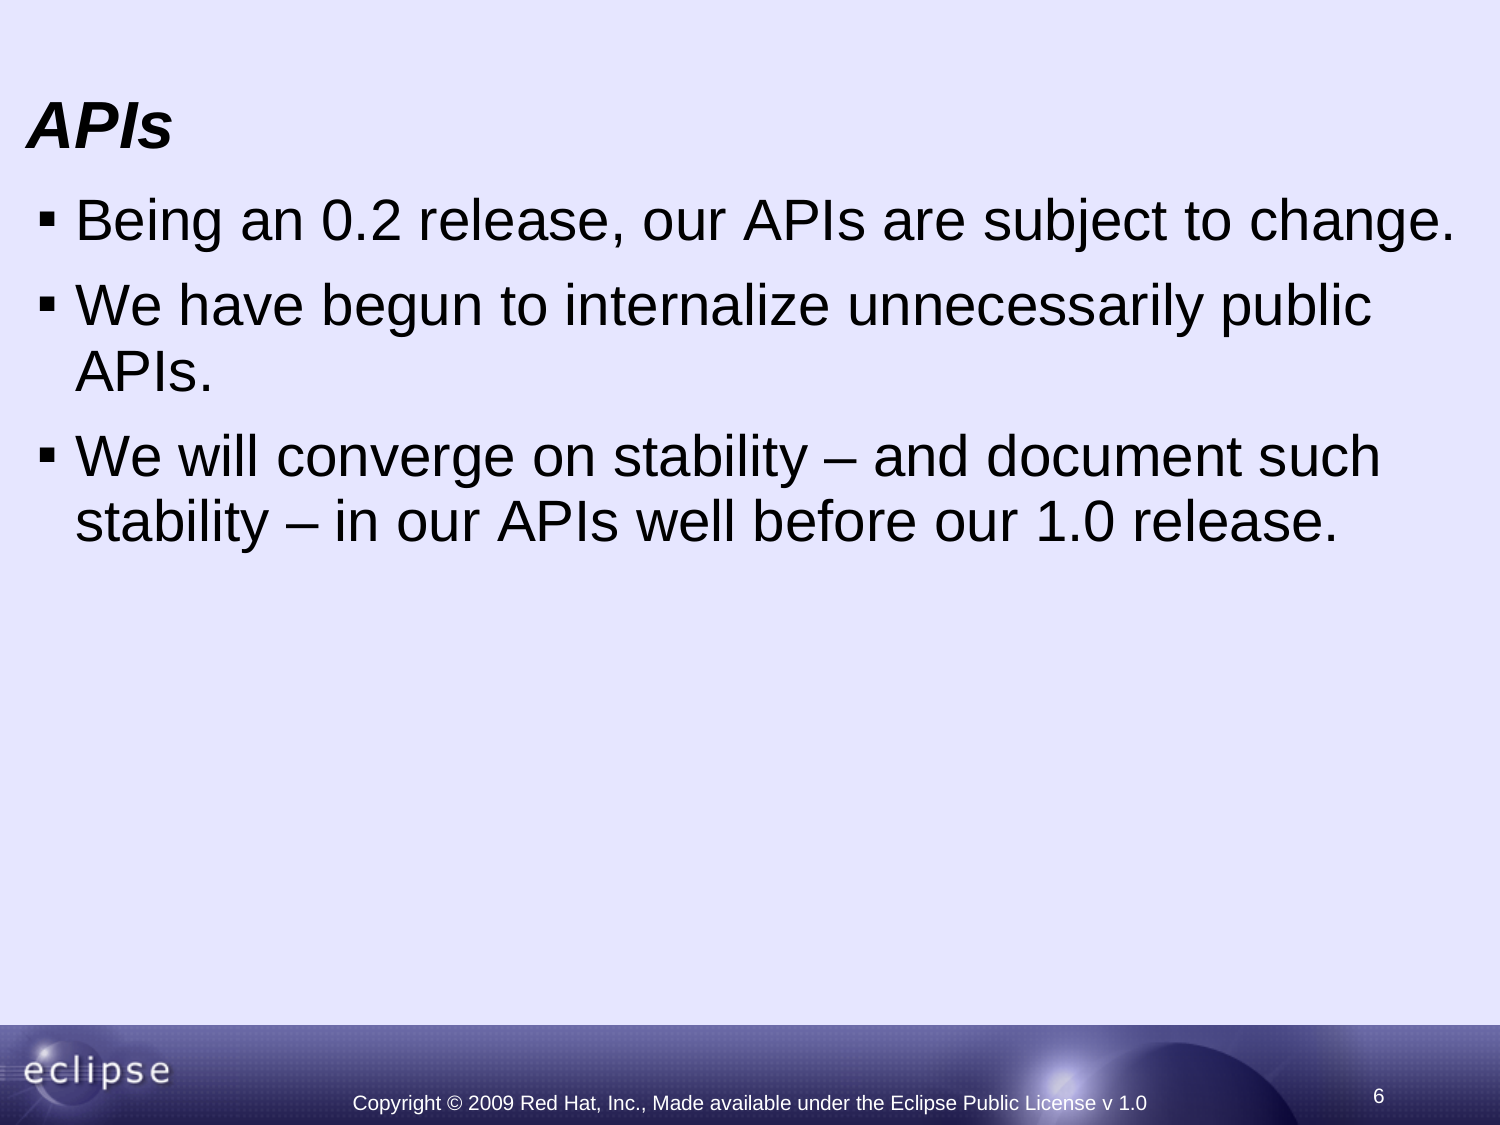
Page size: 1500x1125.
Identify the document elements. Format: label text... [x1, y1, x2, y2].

title APIs [26, 84, 1474, 172]
list Being an 0.2 release, our APIs are subject to change. We have begun to internalize unnecessarily public APIs. We will converge on stability – and document such stability – in our APIs well before our 1.0 release. [37, 187, 1463, 1021]
picture [0, 1025, 1500, 1125]
